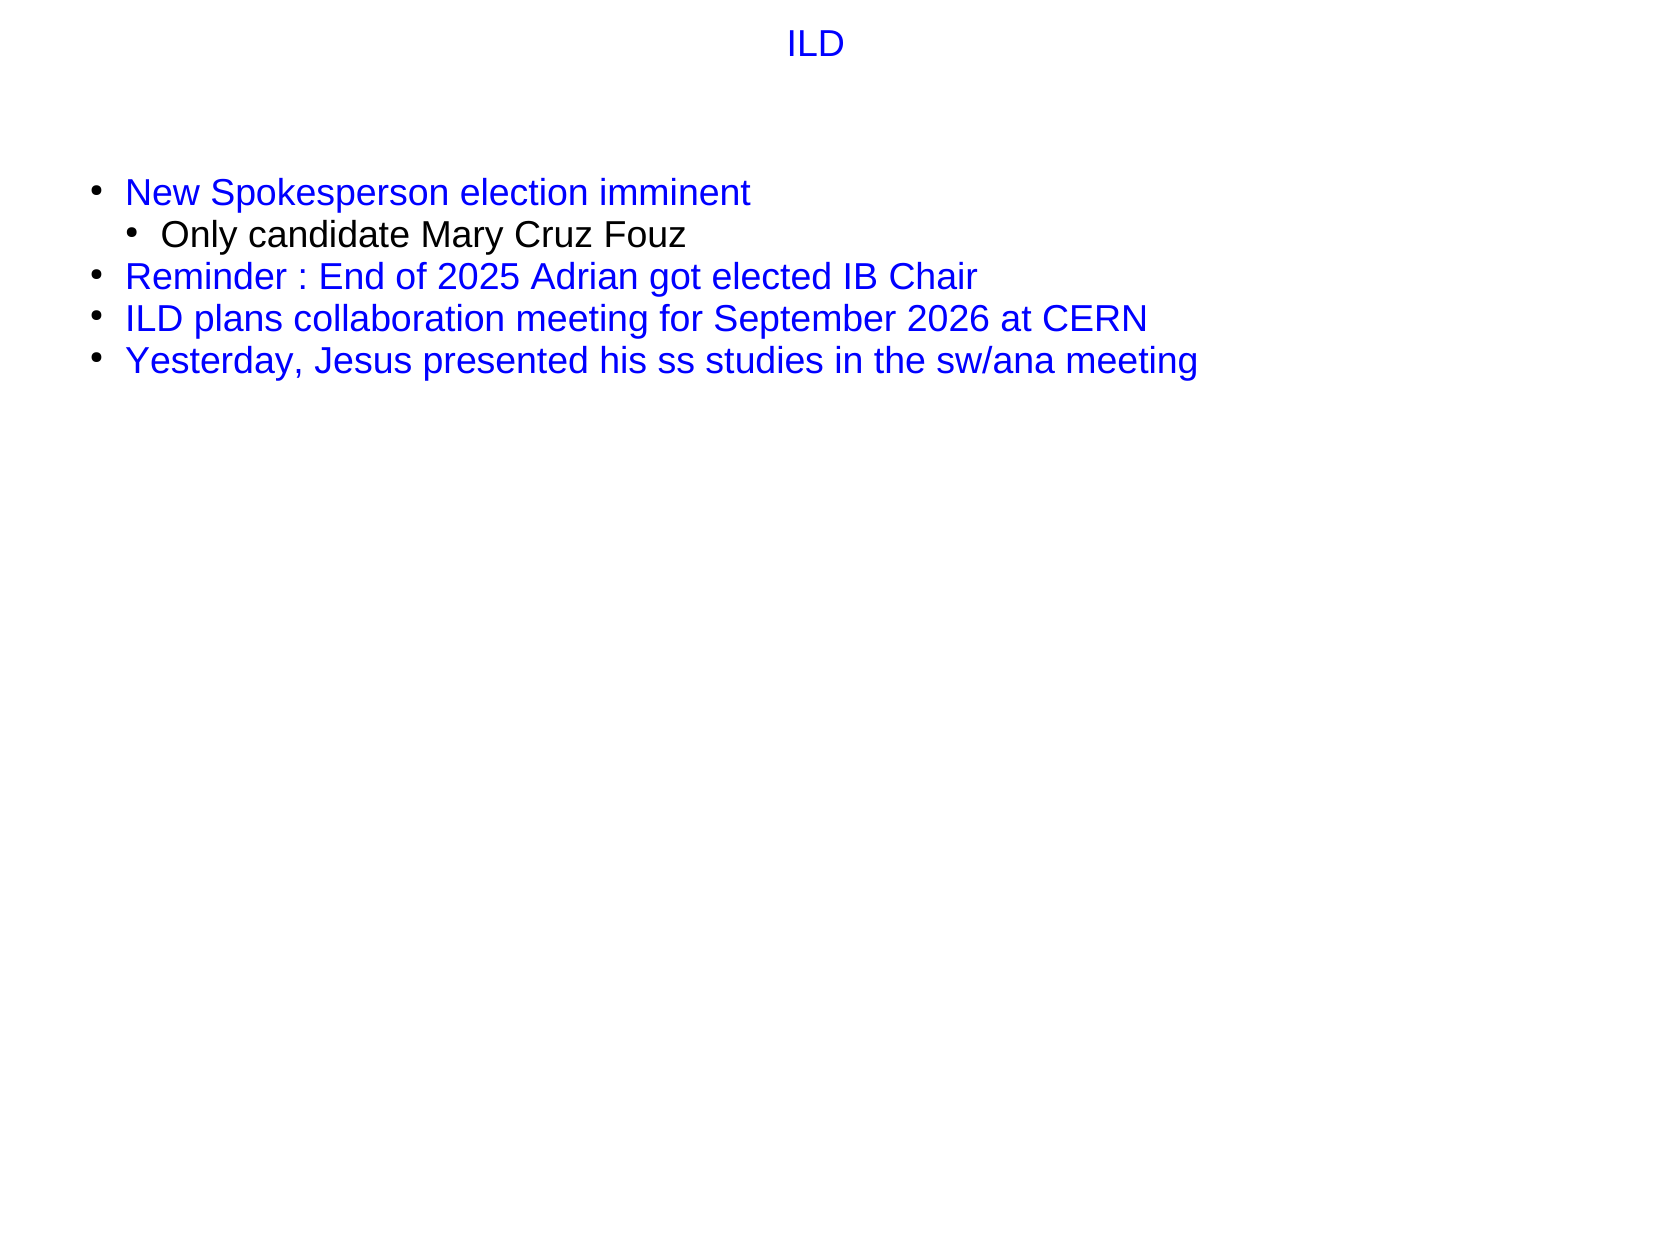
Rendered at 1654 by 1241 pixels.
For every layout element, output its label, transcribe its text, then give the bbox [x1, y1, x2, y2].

text_box New Spokesperson election imminent Only candidate Mary Cruz Fouz Reminder : End of 2025 Adrian got elected IB Chair ILD plans collaboration meeting for September 2026 at CERN Yesterday, Jesus presented his ss studies in the sw/ana meeting [75, 165, 1546, 850]
text_box ILD [771, 13, 882, 91]
